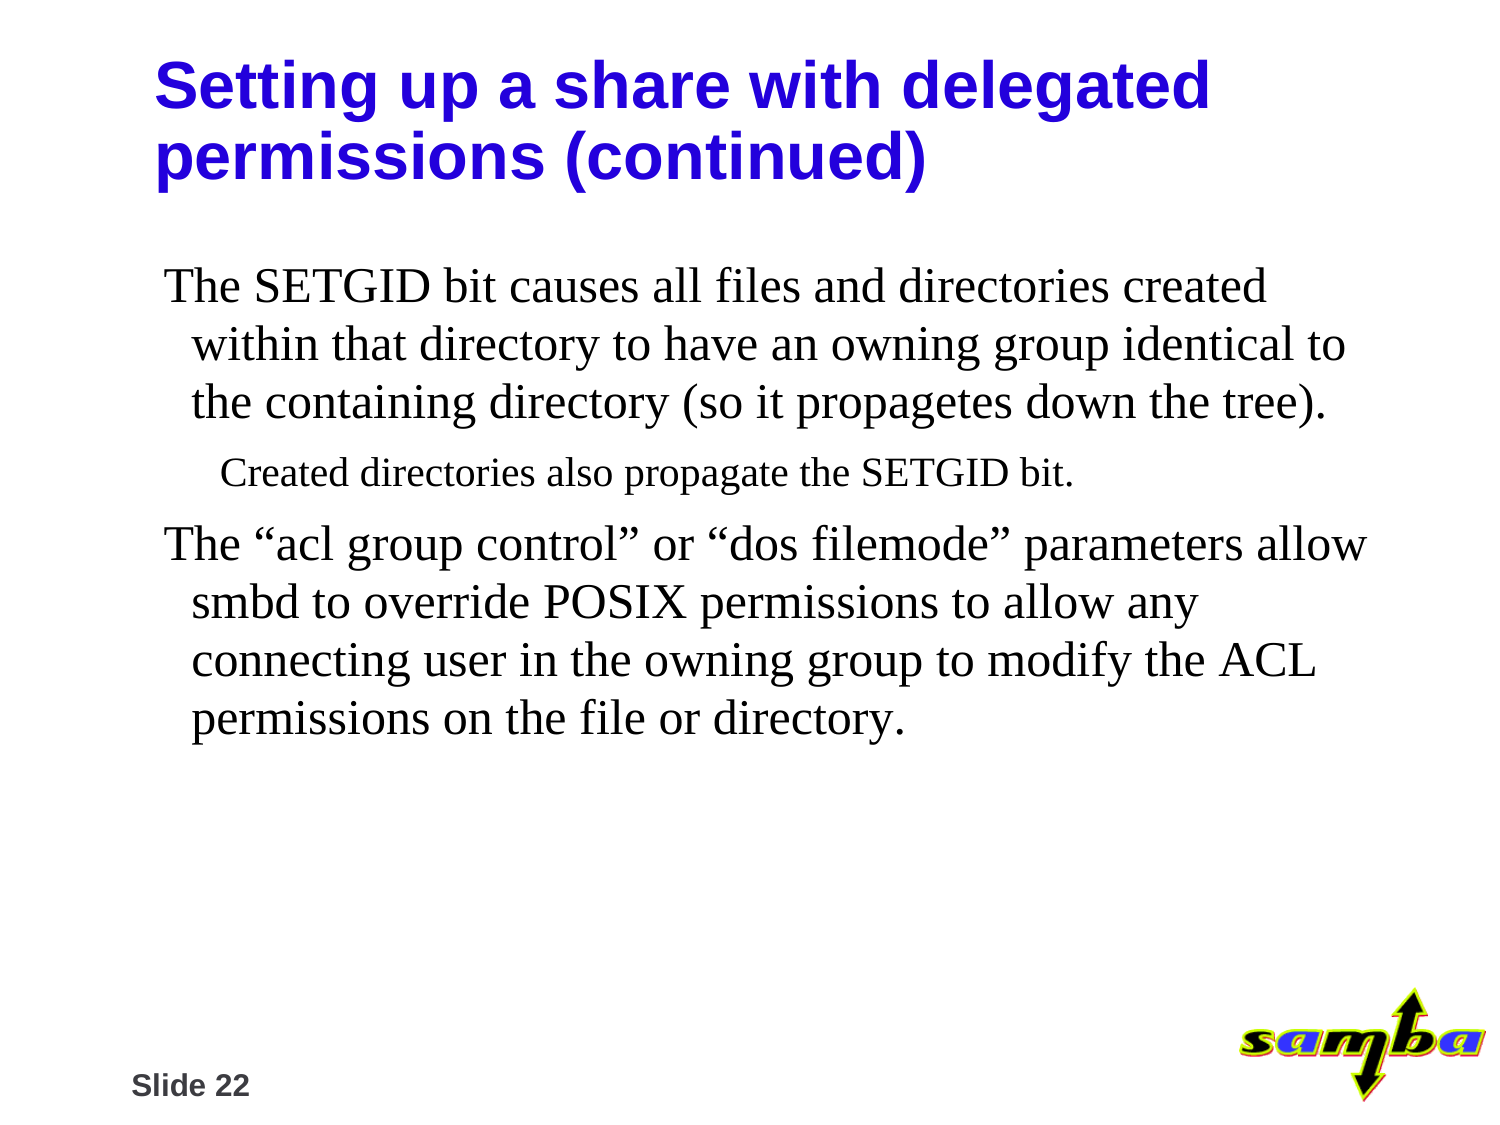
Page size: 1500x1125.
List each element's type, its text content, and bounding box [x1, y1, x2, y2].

picture [1239, 987, 1486, 1102]
list The SETGID bit causes all files and directories created within that directory to have an owning group identical to the containing directory (so it propagetes down the tree). Created directories also propagate the SETGID bit. The “acl group control” or “dos filemode” parameters allow smbd to override POSIX permissions to allow any connecting user in the owning group to modify the ACL permissions on the file or directory. [163, 254, 1404, 986]
title Setting up a share with delegated permissions (continued) [154, 41, 1383, 205]
